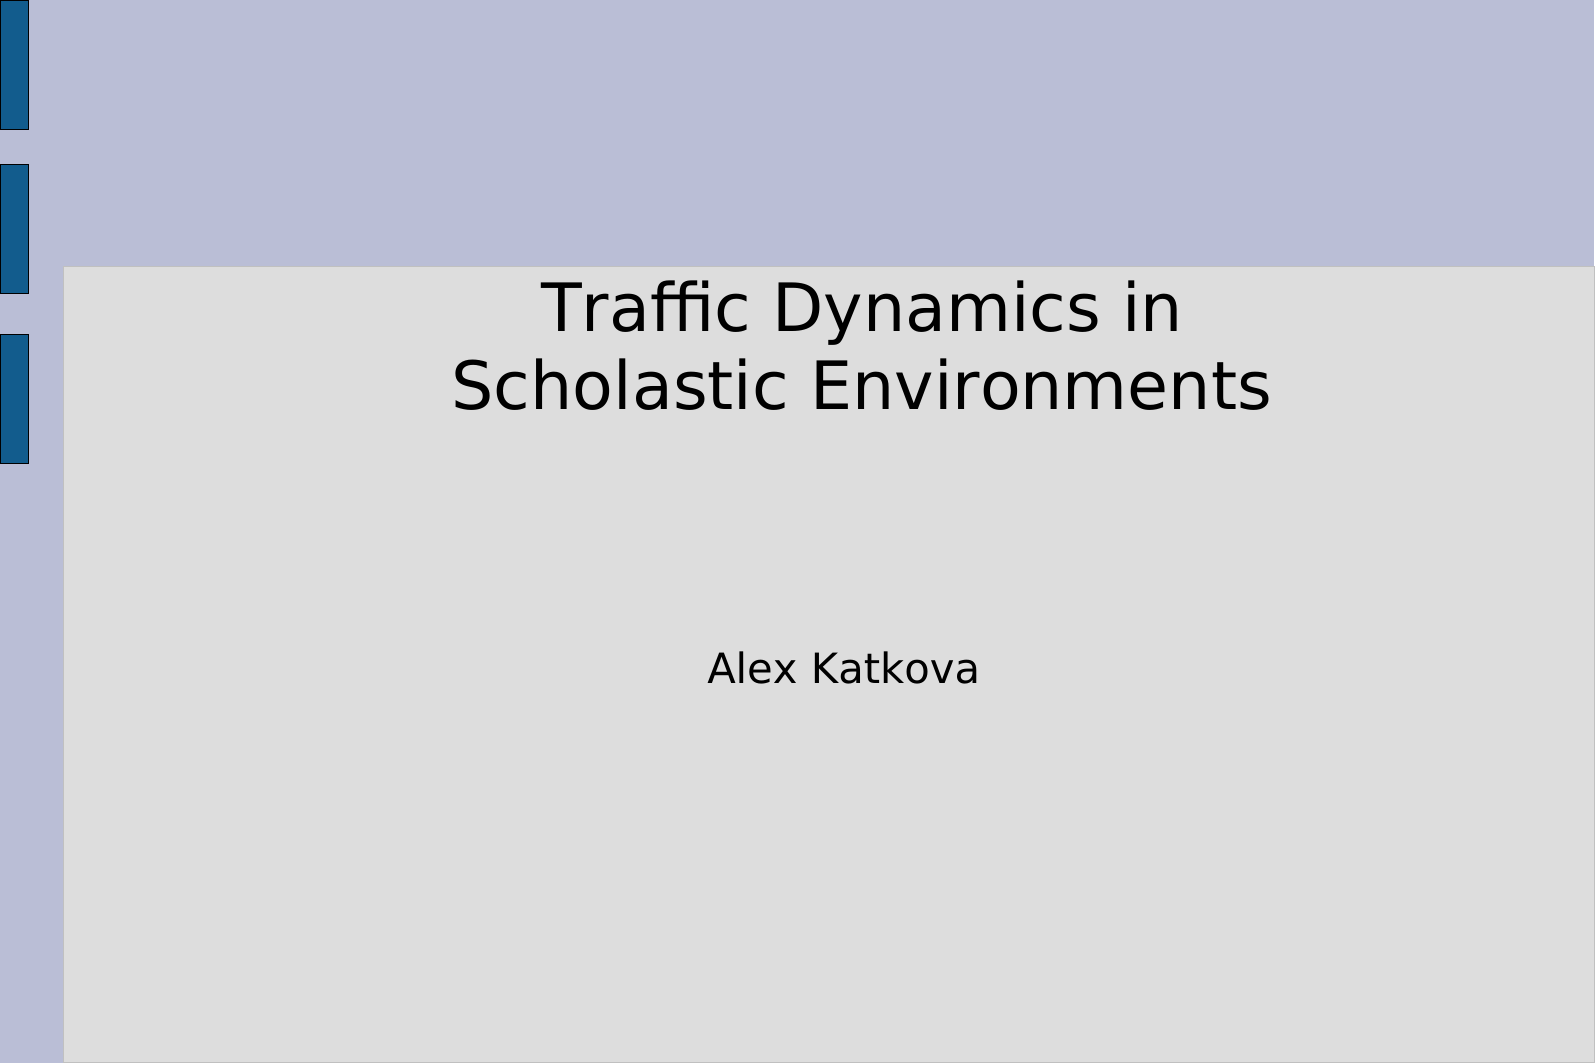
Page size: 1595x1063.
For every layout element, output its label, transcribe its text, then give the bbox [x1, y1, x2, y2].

text_box Alex Katkova [562, 637, 1126, 701]
text_box Traffic Dynamics in Scholastic Environments [375, 262, 1351, 526]
